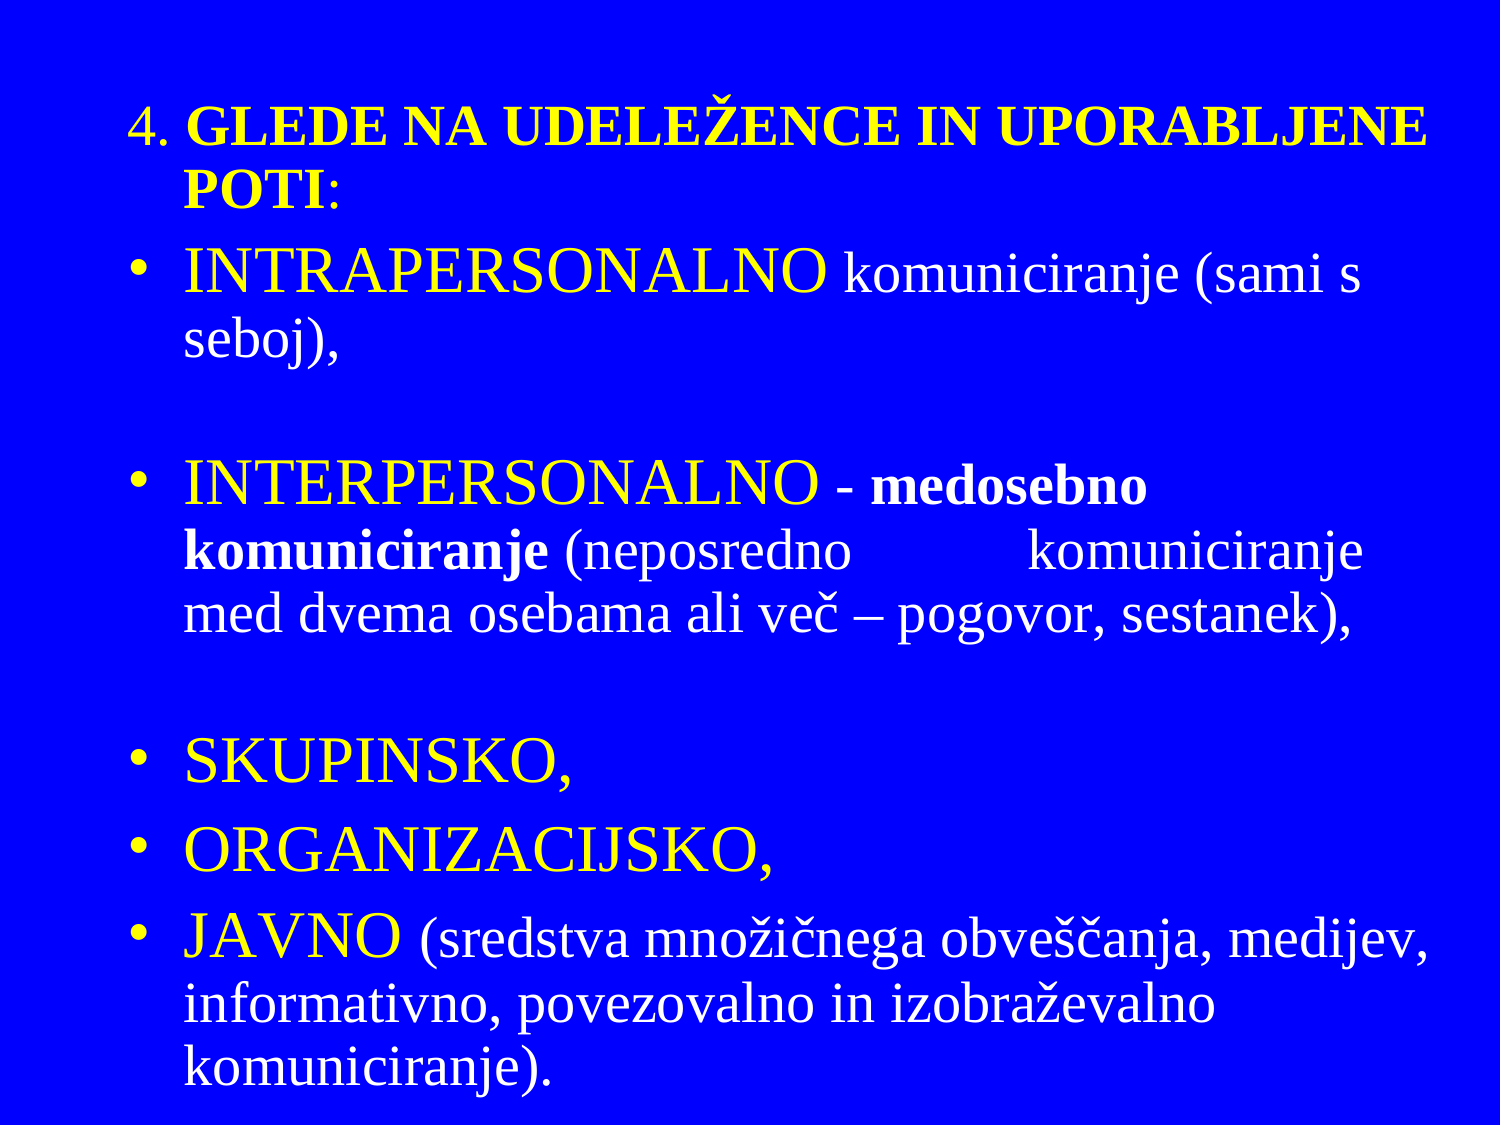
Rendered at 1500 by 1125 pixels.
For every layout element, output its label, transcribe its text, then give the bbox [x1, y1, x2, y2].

list 4. GLEDE NA UDELEŽENCE IN UPORABLJENE POTI: INTRAPERSONALNO komuniciranje (sami s seboj), INTERPERSONALNO - medosebno komuniciranje (neposredno komuniciranje med dvema osebama ali več – pogovor, sestanek), SKUPINSKO, ORGANIZACIJSKO, JAVNO (sredstva množičnega obveščanja, medijev, informativno, povezovalno in izobraževalno komuniciranje). [112, 87, 1463, 1106]
